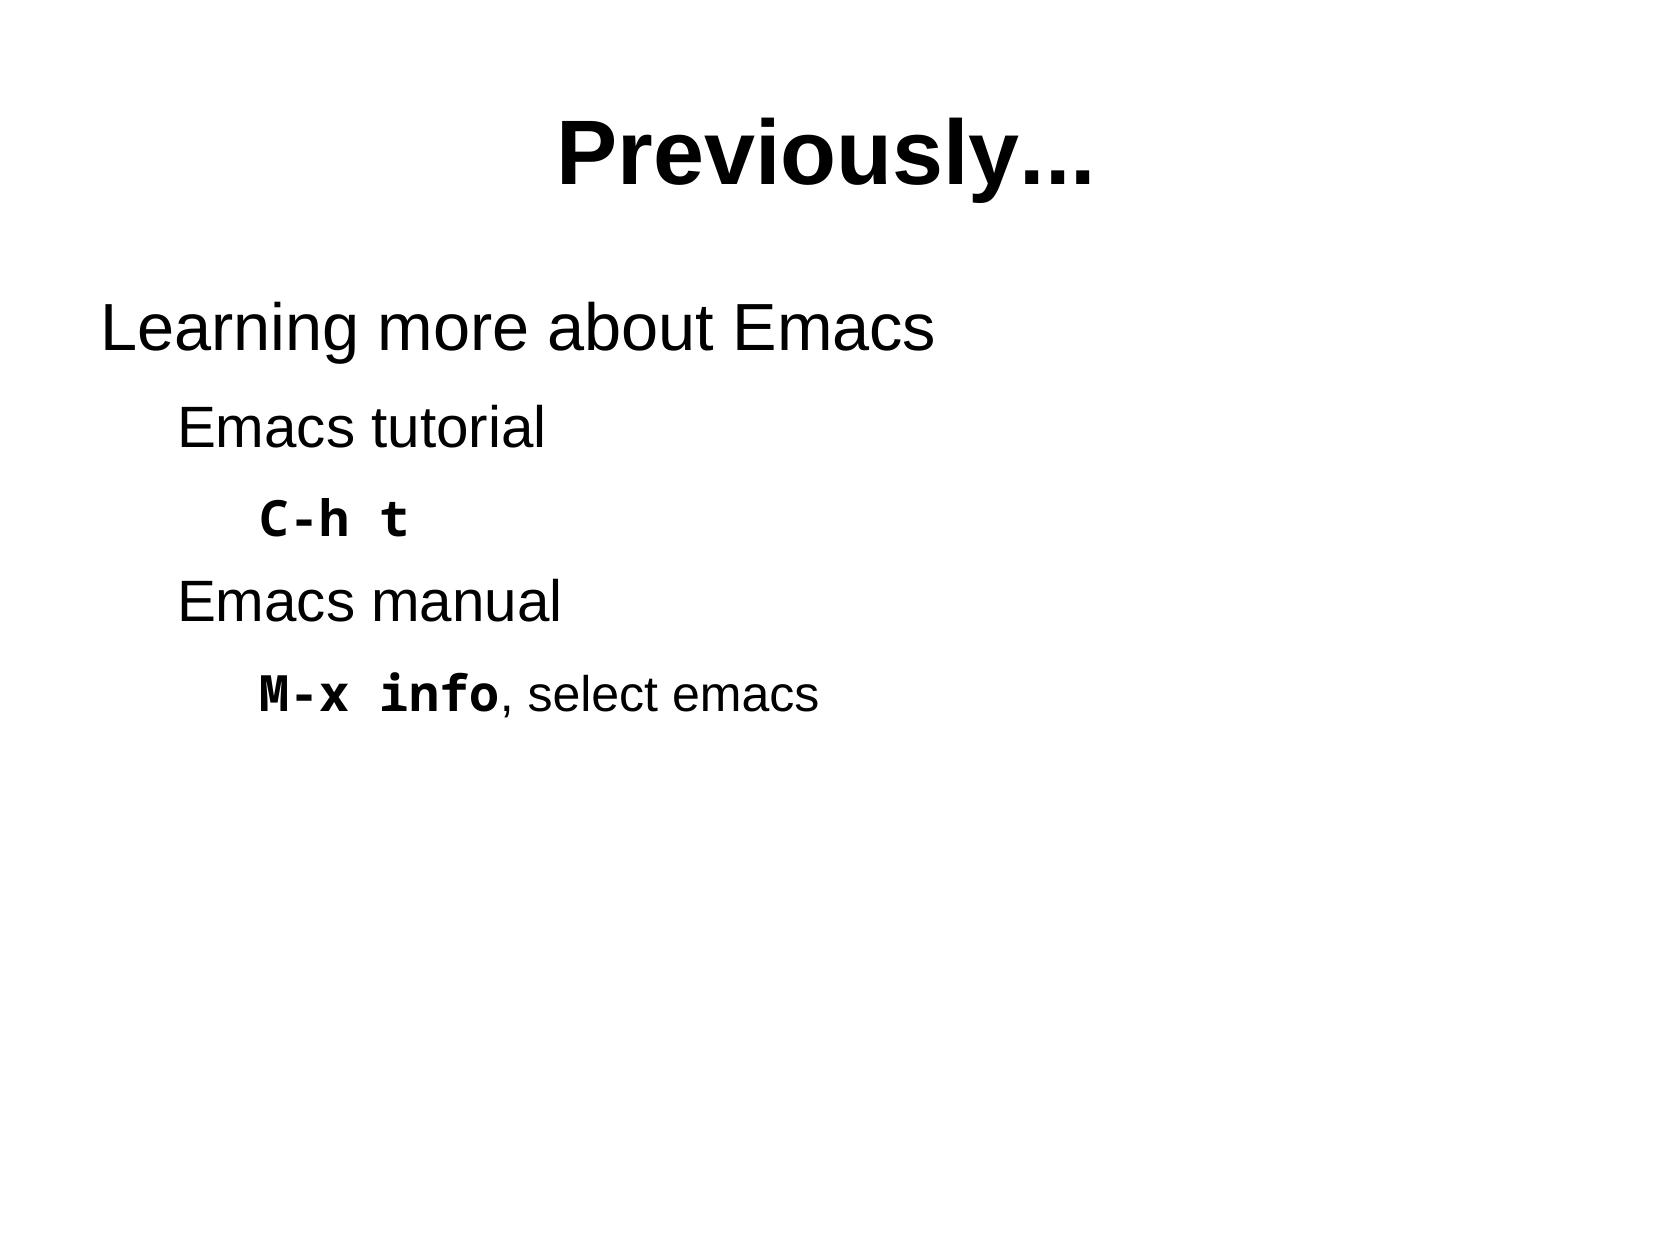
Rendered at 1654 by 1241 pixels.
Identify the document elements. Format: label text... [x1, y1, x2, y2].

title Previously... [82, 56, 1571, 250]
list Learning more about Emacs Emacs tutorial C-h t Emacs manual M-x info, select emacs [82, 290, 1571, 1094]
